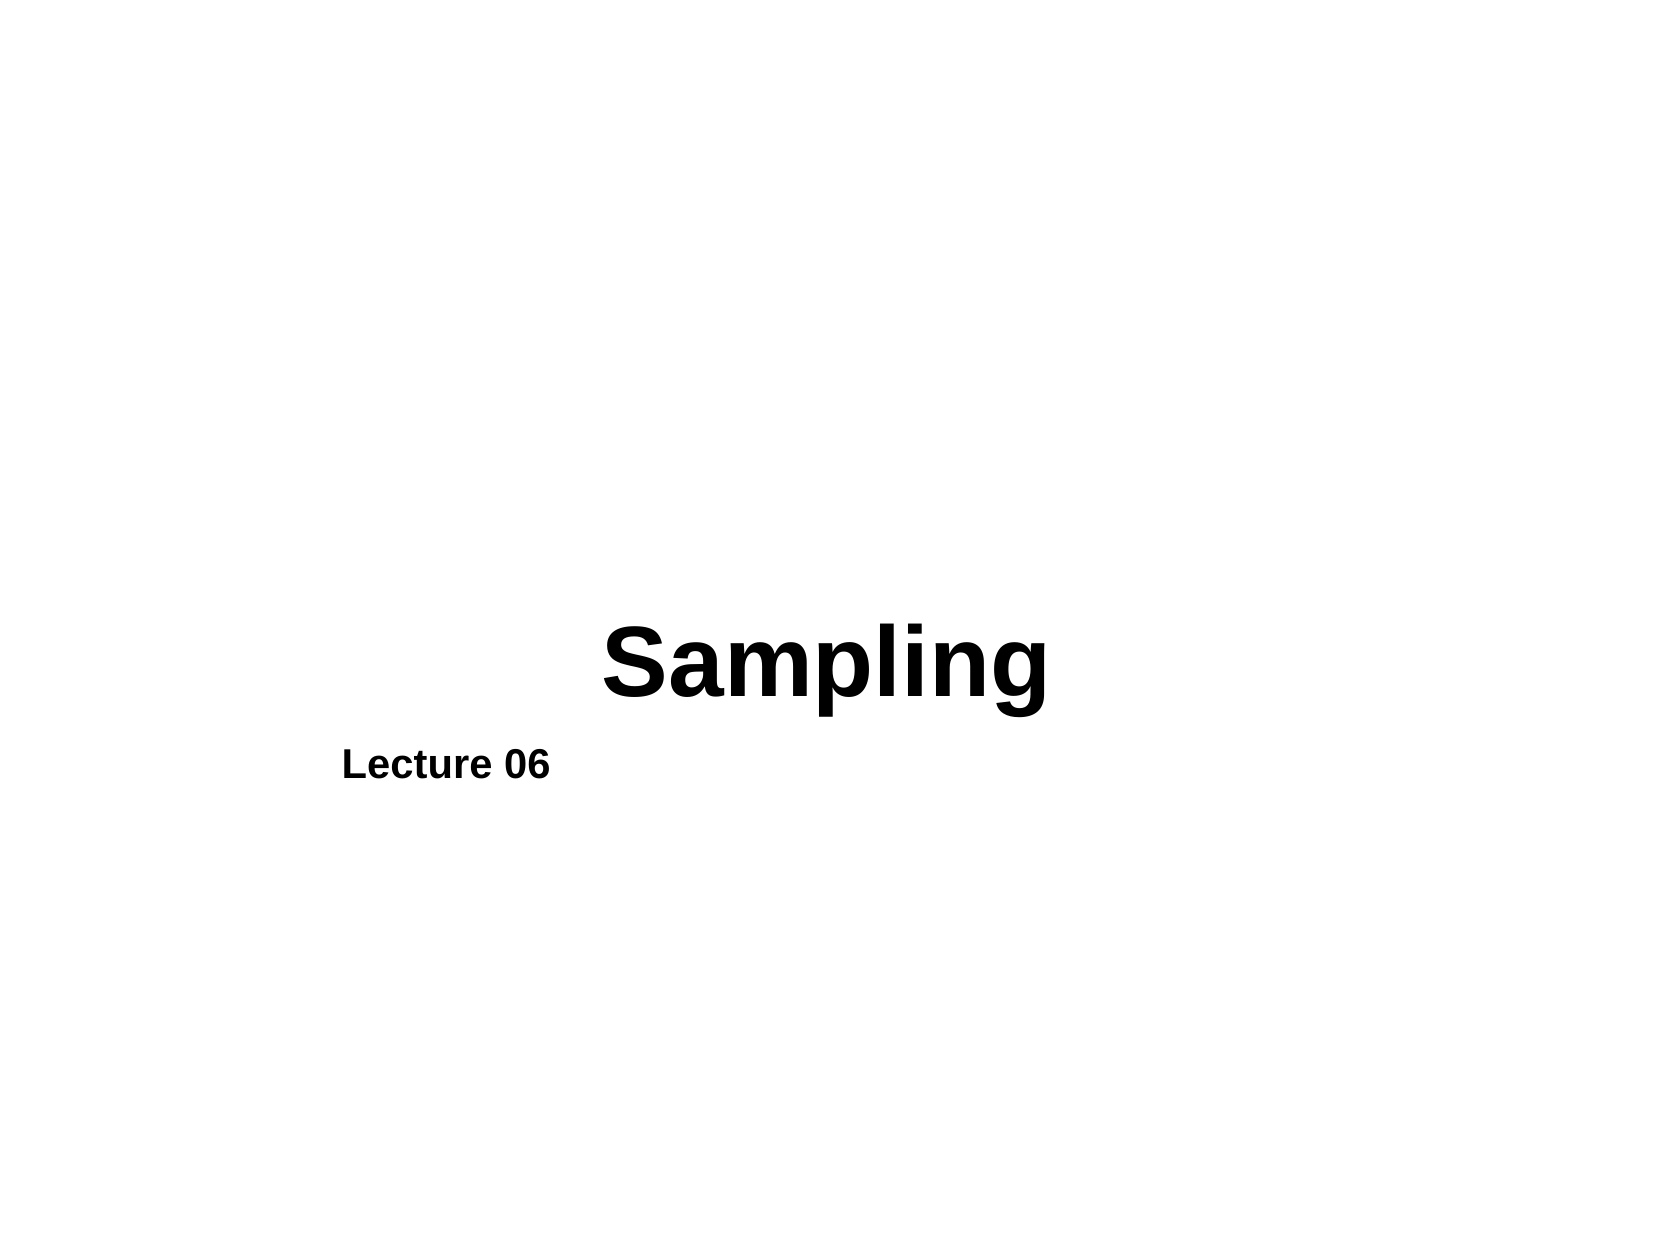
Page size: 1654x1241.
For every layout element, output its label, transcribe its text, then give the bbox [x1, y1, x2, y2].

subtitle Sampling Lecture 06 [82, 290, 1571, 1109]
